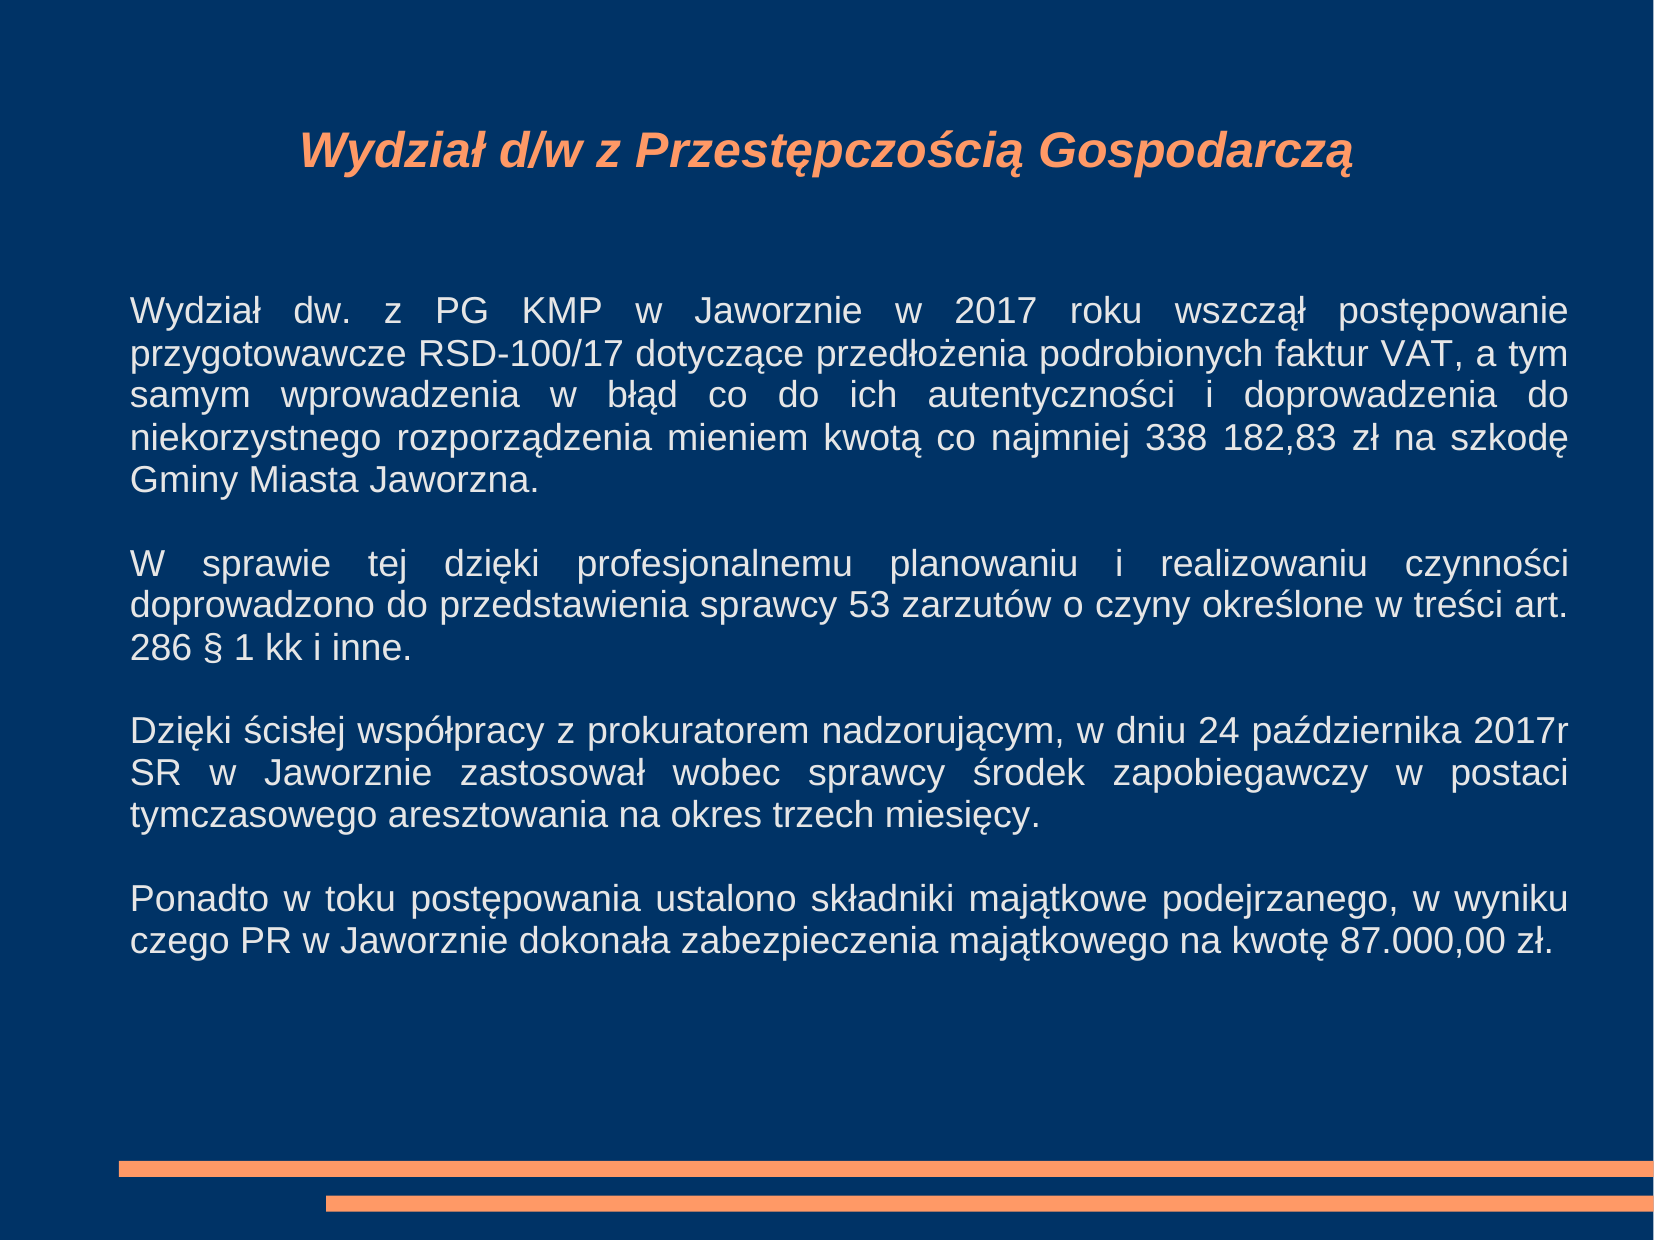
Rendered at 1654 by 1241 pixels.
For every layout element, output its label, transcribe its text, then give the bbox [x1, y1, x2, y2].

list Wydział dw. z PG KMP w Jaworznie w 2017 roku wszczął postępowanie przygotowawcze RSD-100/17 dotyczące przedłożenia podrobionych faktur VAT, a tym samym wprowadzenia w błąd co do ich autentyczności i doprowadzenia do niekorzystnego rozporządzenia mieniem kwotą co najmniej 338 182,83 zł na szkodę Gminy Miasta Jaworzna. W sprawie tej dzięki profesjonalnemu planowaniu i realizowaniu czynności doprowadzono do przedstawienia sprawcy 53 zarzutów o czyny określone w treści art. 286 § 1 kk i inne. Dzięki ścisłej współpracy z prokuratorem nadzorującym, w dniu 24 października 2017r SR w Jaworznie zastosował wobec sprawcy środek zapobiegawczy w postaci tymczasowego aresztowania na okres trzech miesięcy. Ponadto w toku postępowania ustalono składniki majątkowe podejrzanego, w wyniku czego PR w Jaworznie dokonała zabezpieczenia majątkowego na kwotę 87.000,00 zł. [129, 248, 1570, 1192]
title Wydział d/w z Przestępczością Gospodarczą [121, 46, 1534, 254]
